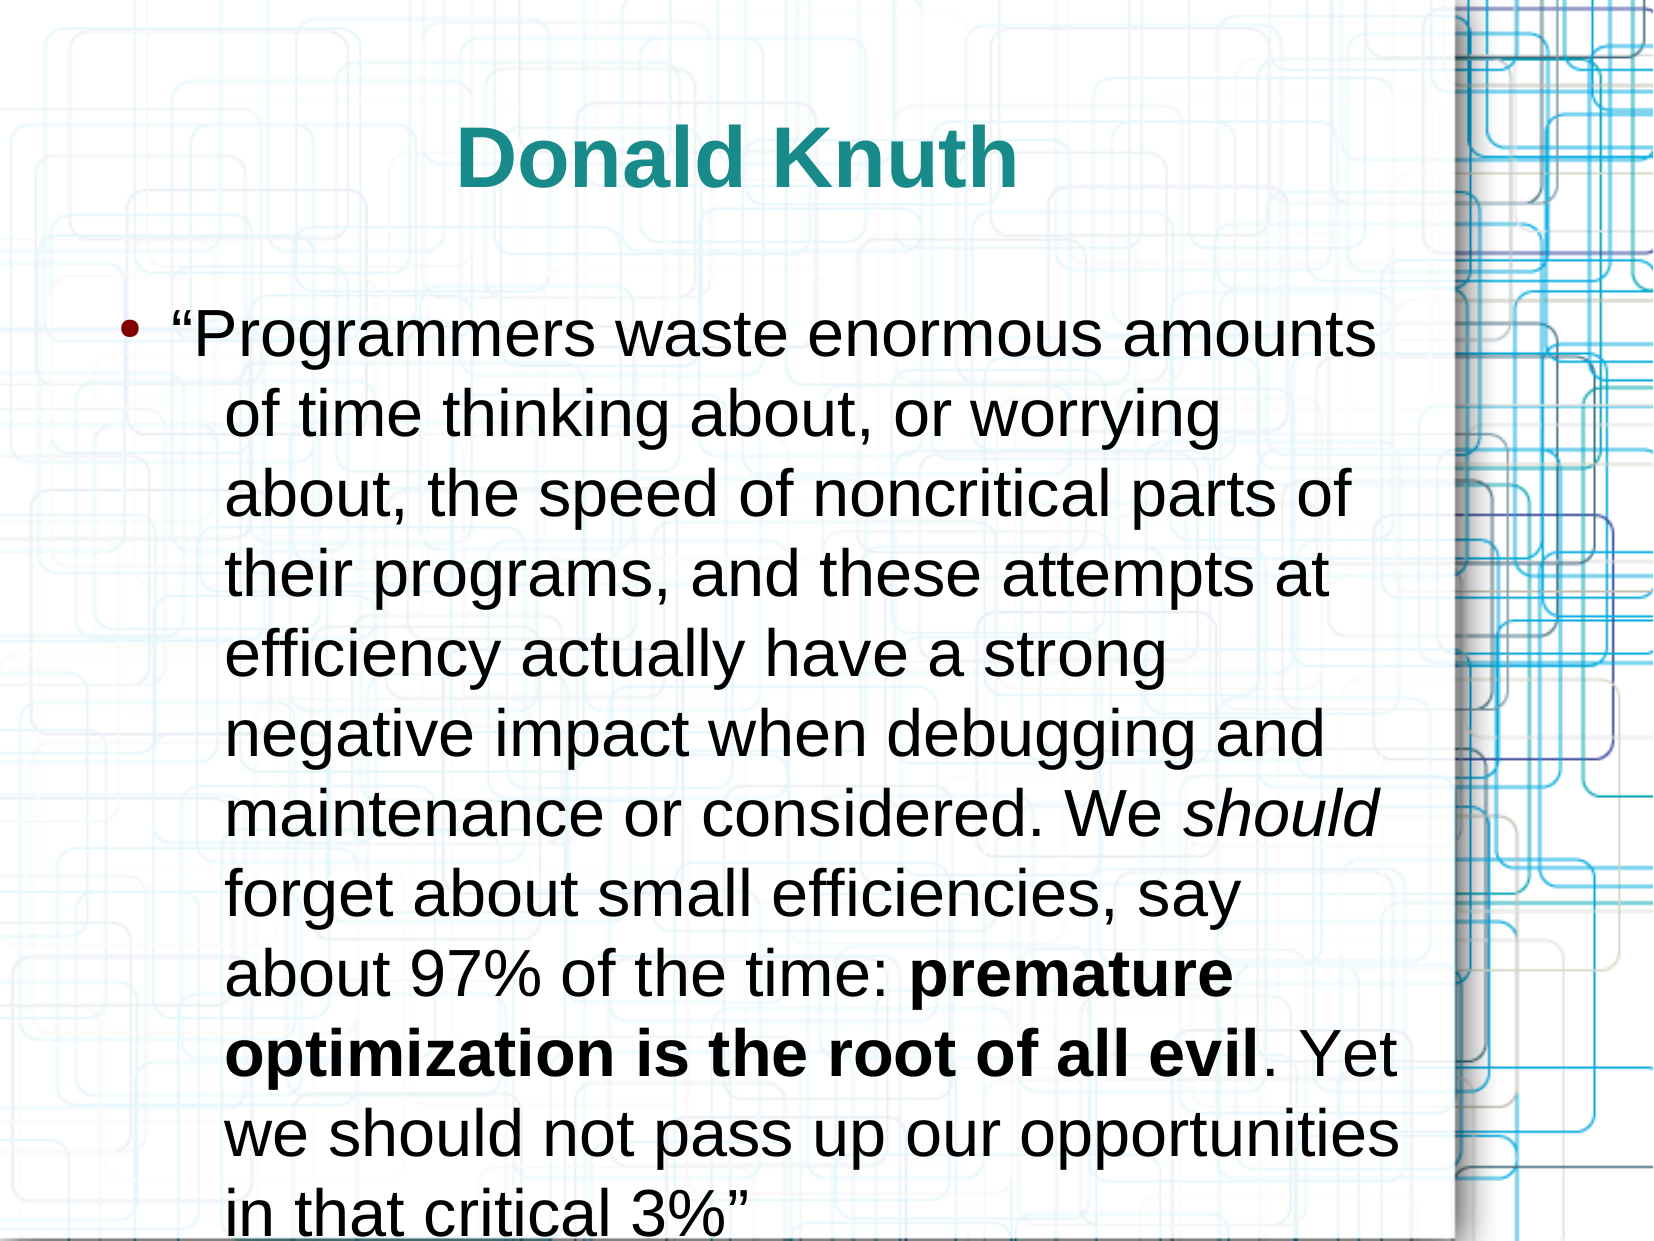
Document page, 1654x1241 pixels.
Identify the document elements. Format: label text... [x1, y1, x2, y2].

list “Programmers waste enormous amounts of time thinking about, or worrying about, the speed of noncritical parts of their programs, and these attempts at efficiency actually have a strong negative impact when debugging and maintenance or considered. We should forget about small efficiencies, say about 97% of the time: premature optimization is the root of all evil. Yet we should not pass up our opportunities in that critical 3%” [82, 290, 1417, 1109]
title Donald Knuth [58, 49, 1417, 257]
picture [0, 0, 1654, 1241]
